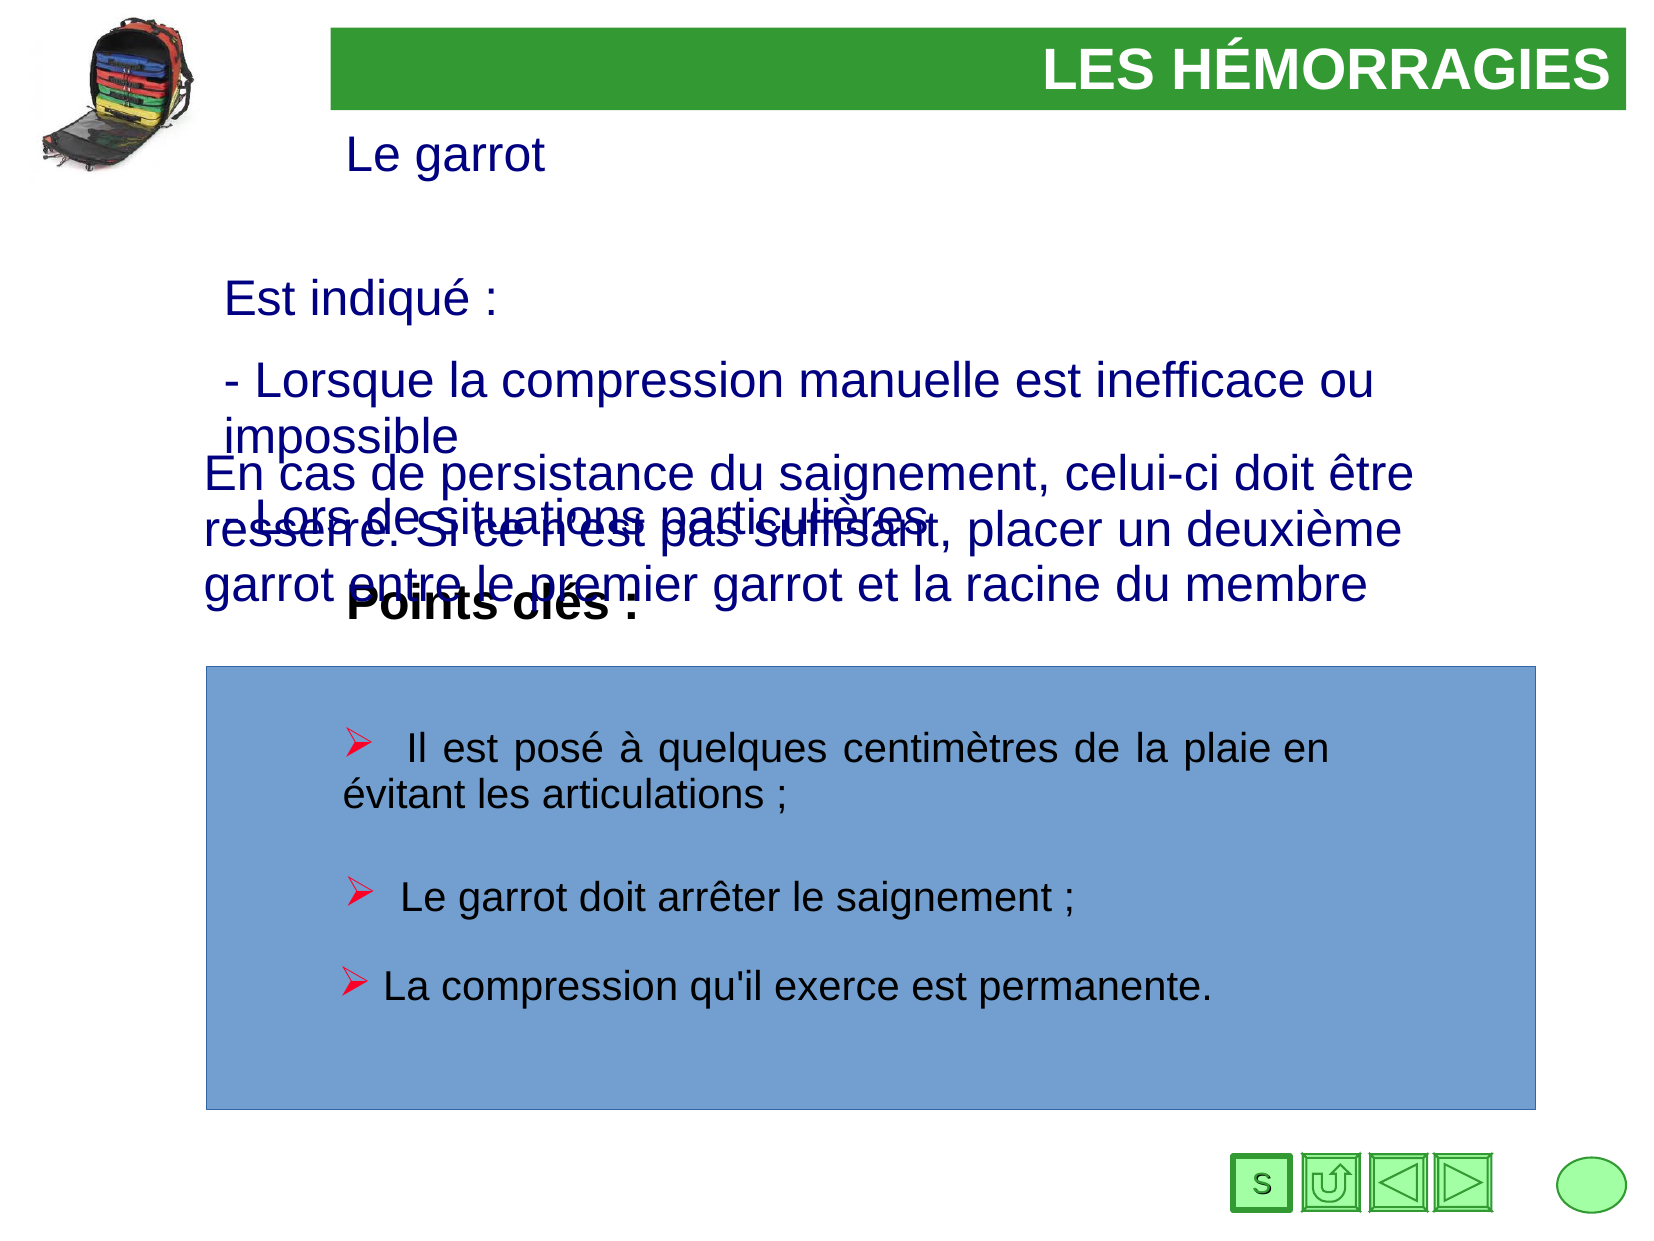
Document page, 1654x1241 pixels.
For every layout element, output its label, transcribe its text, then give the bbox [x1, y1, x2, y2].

text_box En cas de persistance du saignement, celui-ci doit être resserré. Si ce n’est pas suffisant, placer un deuxième garrot entre le premier garrot et la racine du membre [188, 437, 1489, 621]
text_box LES HÉMORRAGIES [330, 27, 1626, 111]
text_box [206, 666, 1536, 1110]
text_box Le garrot [330, 118, 1613, 190]
text_box Il est posé à quelques centimètres de la plaie en évitant les articulations ; [327, 716, 1345, 826]
picture [29, 5, 201, 183]
text_box Est indiqué : - Lorsque la compression manuelle est inefficace ou impossible - Lors de situations particulières [208, 262, 1508, 636]
text_box Le garrot doit arrêter le saignement ; [329, 865, 1347, 928]
text_box [1557, 1157, 1627, 1213]
text_box La compression qu'il exerce est permanente. [323, 955, 1341, 1018]
